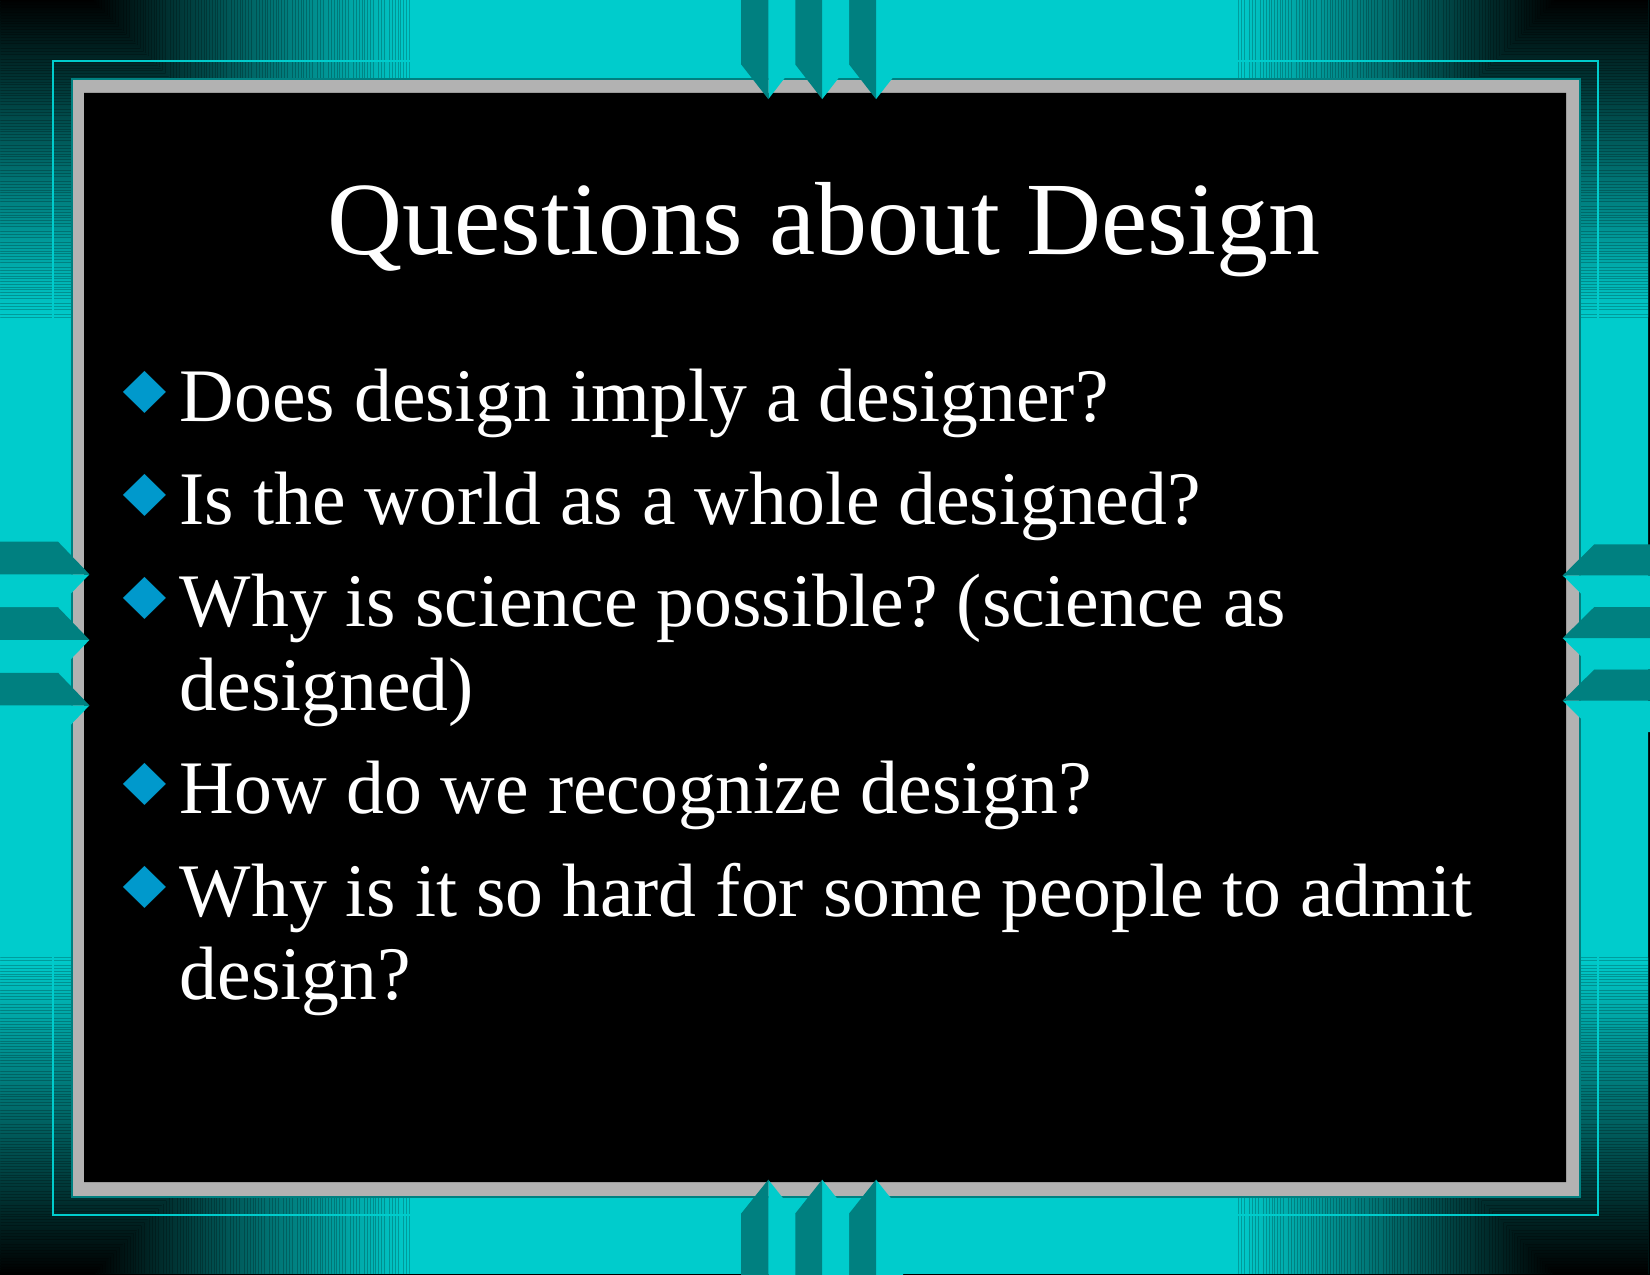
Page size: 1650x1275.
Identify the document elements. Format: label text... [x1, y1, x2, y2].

list Does design imply a designer? Is the world as a whole designed? Why is science possible? (science as designed) How do we recognize design? Why is it so hard for some people to admit design? [123, 354, 1527, 1120]
title Questions about Design [123, 113, 1527, 326]
